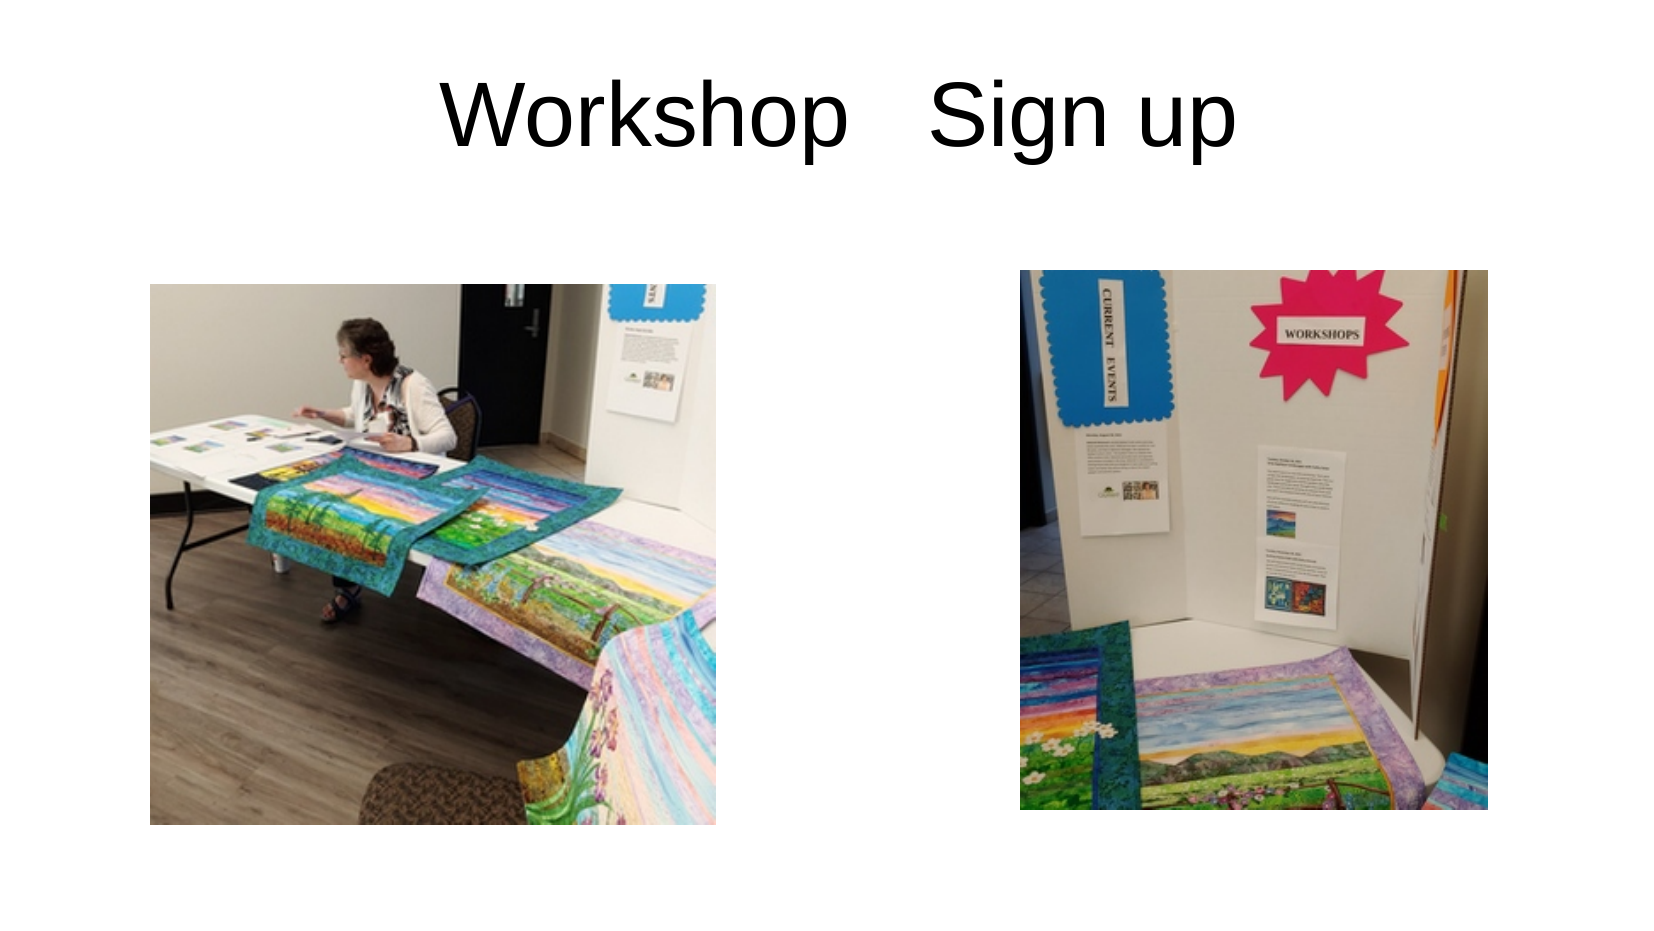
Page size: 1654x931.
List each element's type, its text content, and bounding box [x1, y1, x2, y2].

picture [150, 284, 716, 825]
title Workshop Sign up [82, 37, 1571, 193]
picture [1020, 270, 1488, 811]
